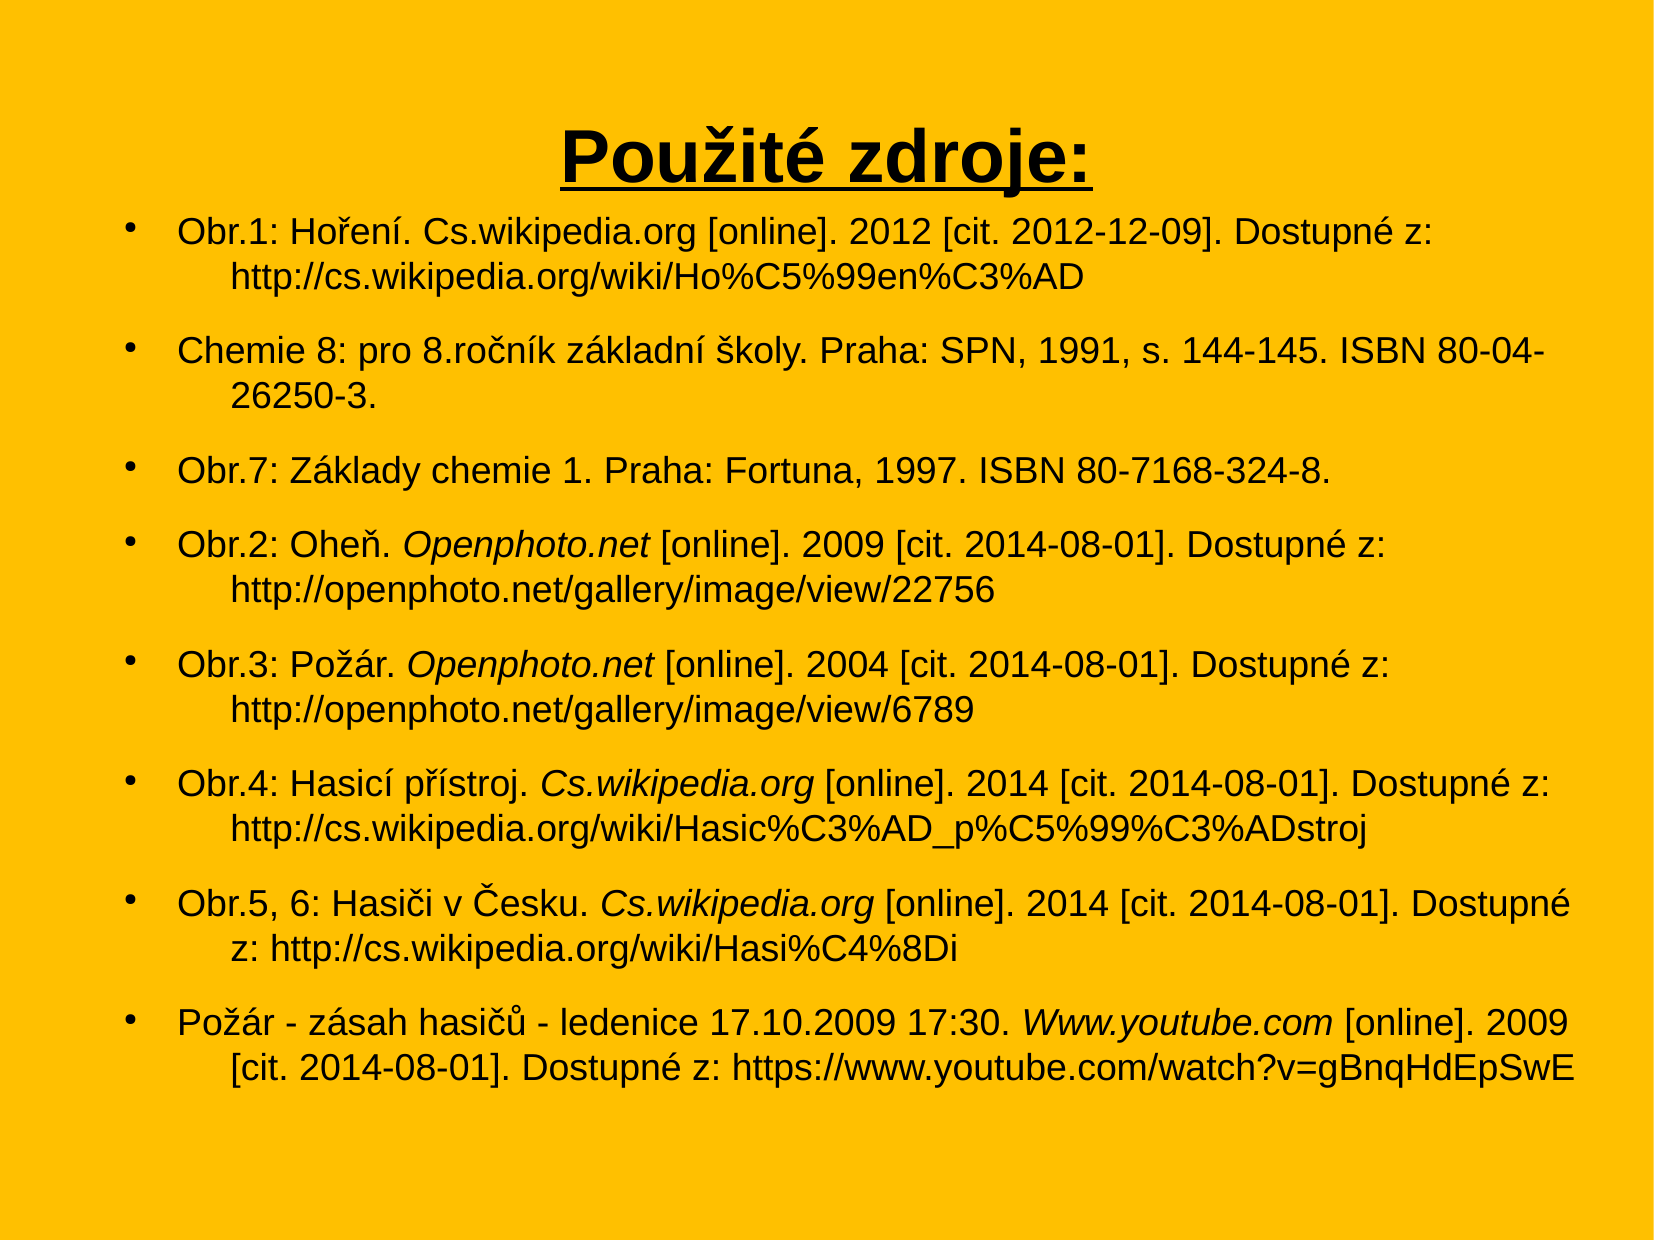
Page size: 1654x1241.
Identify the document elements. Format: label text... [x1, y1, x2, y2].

title Použité zdroje: [82, 49, 1571, 257]
list Obr.1: Hoření. Cs.wikipedia.org [online]. 2012 [cit. 2012-12-09]. Dostupné z: http://cs.wikipedia.org/wiki/Ho%C5%99en%C3%AD Chemie 8: pro 8.ročník základní školy. Praha: SPN, 1991, s. 144-145. ISBN 80-04-26250-3. Obr.7: Základy chemie 1. Praha: Fortuna, 1997. ISBN 80-7168-324-8. Obr.2: Oheň. Openphoto.net [online]. 2009 [cit. 2014-08-01]. Dostupné z: http://openphoto.net/gallery/image/view/22756 Obr.3: Požár. Openphoto.net [online]. 2004 [cit. 2014-08-01]. Dostupné z: http://openphoto.net/gallery/image/view/6789 Obr.4: Hasicí přístroj. Cs.wikipedia.org [online]. 2014 [cit. 2014-08-01]. Dostupné z: http://cs.wikipedia.org/wiki/Hasic%C3%AD_p%C5%99%C3%ADstroj Obr.5, 6: Hasiči v Česku. Cs.wikipedia.org [online]. 2014 [cit. 2014-08-01]. Dostupné z: http://cs.wikipedia.org/wiki/Hasi%C4%8Di Požár - zásah hasičů - ledenice 17.10.2009 17:30. Www.youtube.com [online]. 2009 [cit. 2014-08-01]. Dostupné z: https://www.youtube.com/watch?v=gBnqHdEpSwE [88, 206, 1577, 1152]
